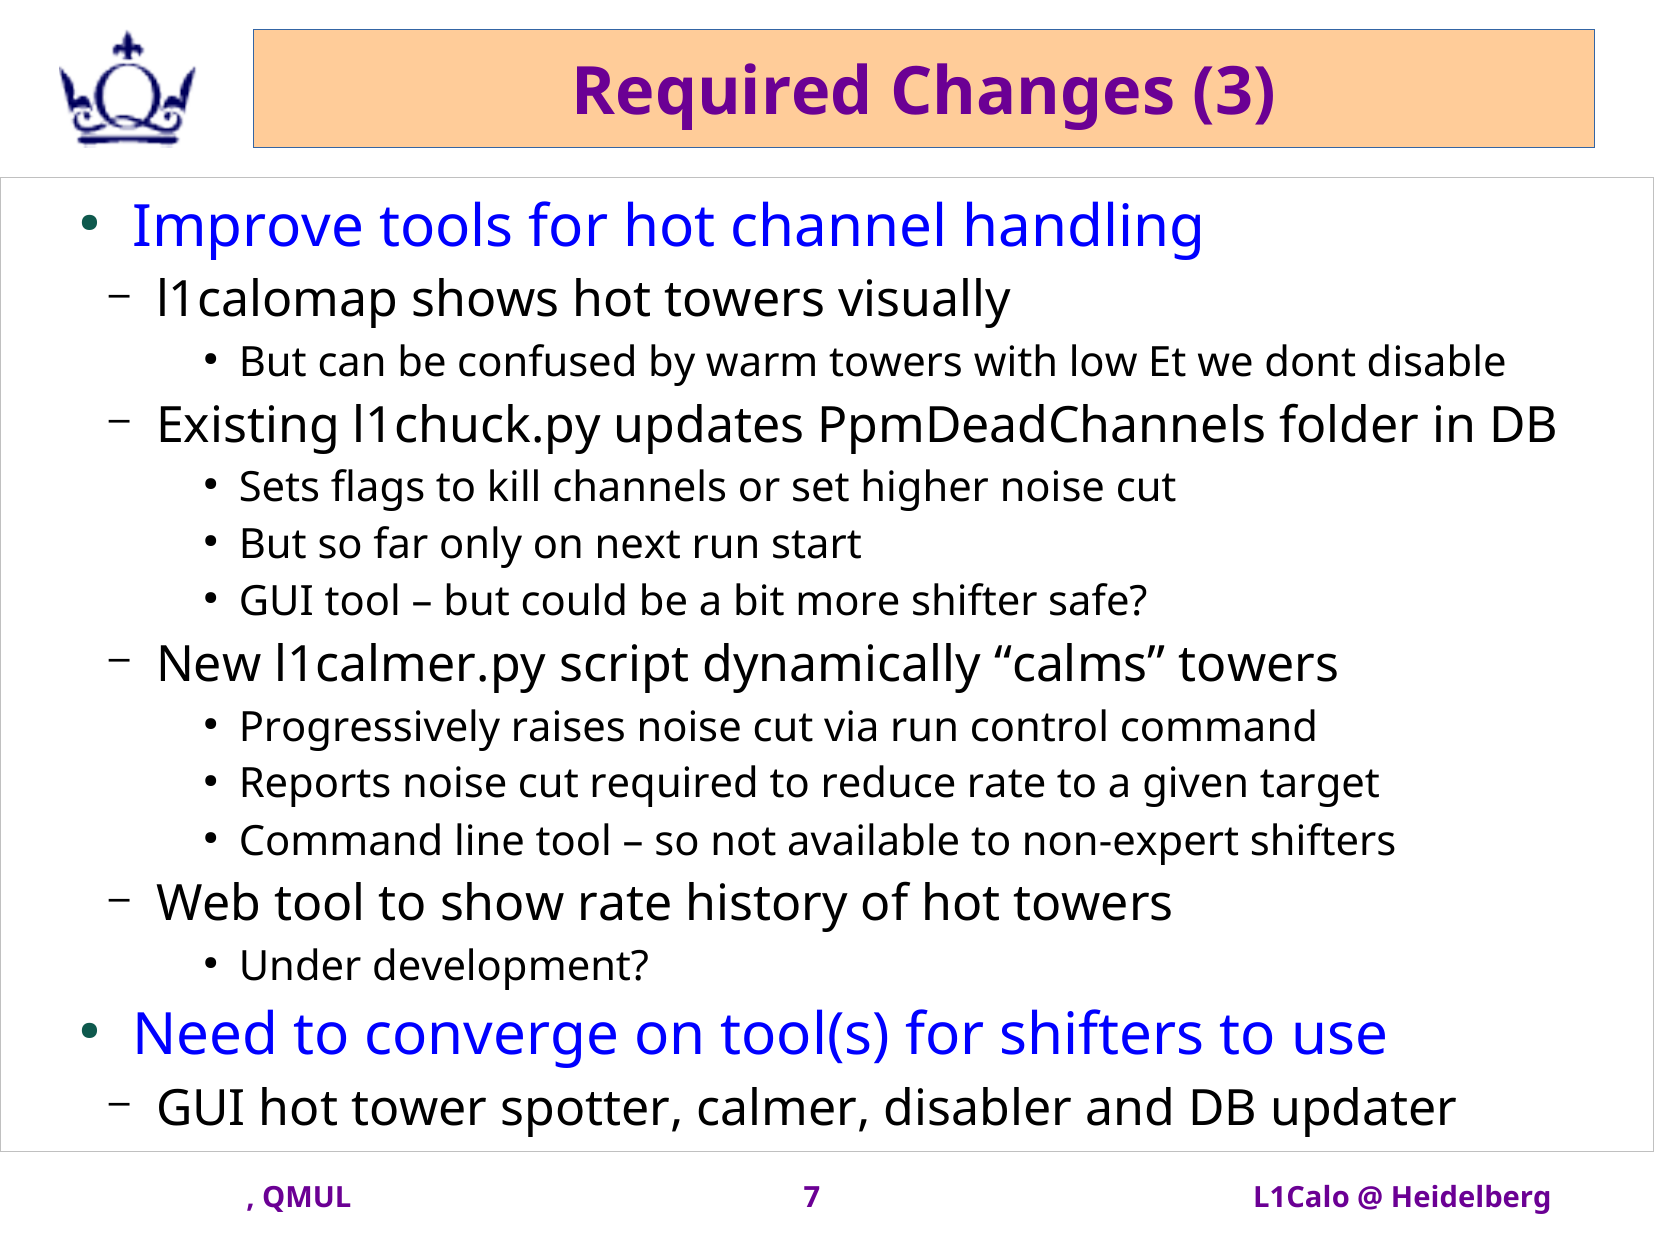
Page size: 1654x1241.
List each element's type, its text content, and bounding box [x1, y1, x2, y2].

picture [59, 29, 200, 148]
title Required Changes (3) [253, 29, 1595, 148]
list Improve tools for hot channel handling l1calomap shows hot towers visually But can be confused by warm towers with low Et we dont disable Existing l1chuck.py updates PpmDeadChannels folder in DB Sets flags to kill channels or set higher noise cut But so far only on next run start GUI tool – but could be a bit more shifter safe? New l1calmer.py script dynamically “calms” towers Progressively raises noise cut via run control command Reports noise cut required to reduce rate to a given target Command line tool – so not available to non-expert shifters Web tool to show rate history of hot towers Under development? Need to converge on tool(s) for shifters to use GUI hot tower spotter, calmer, disabler and DB updater [61, 184, 1605, 1161]
